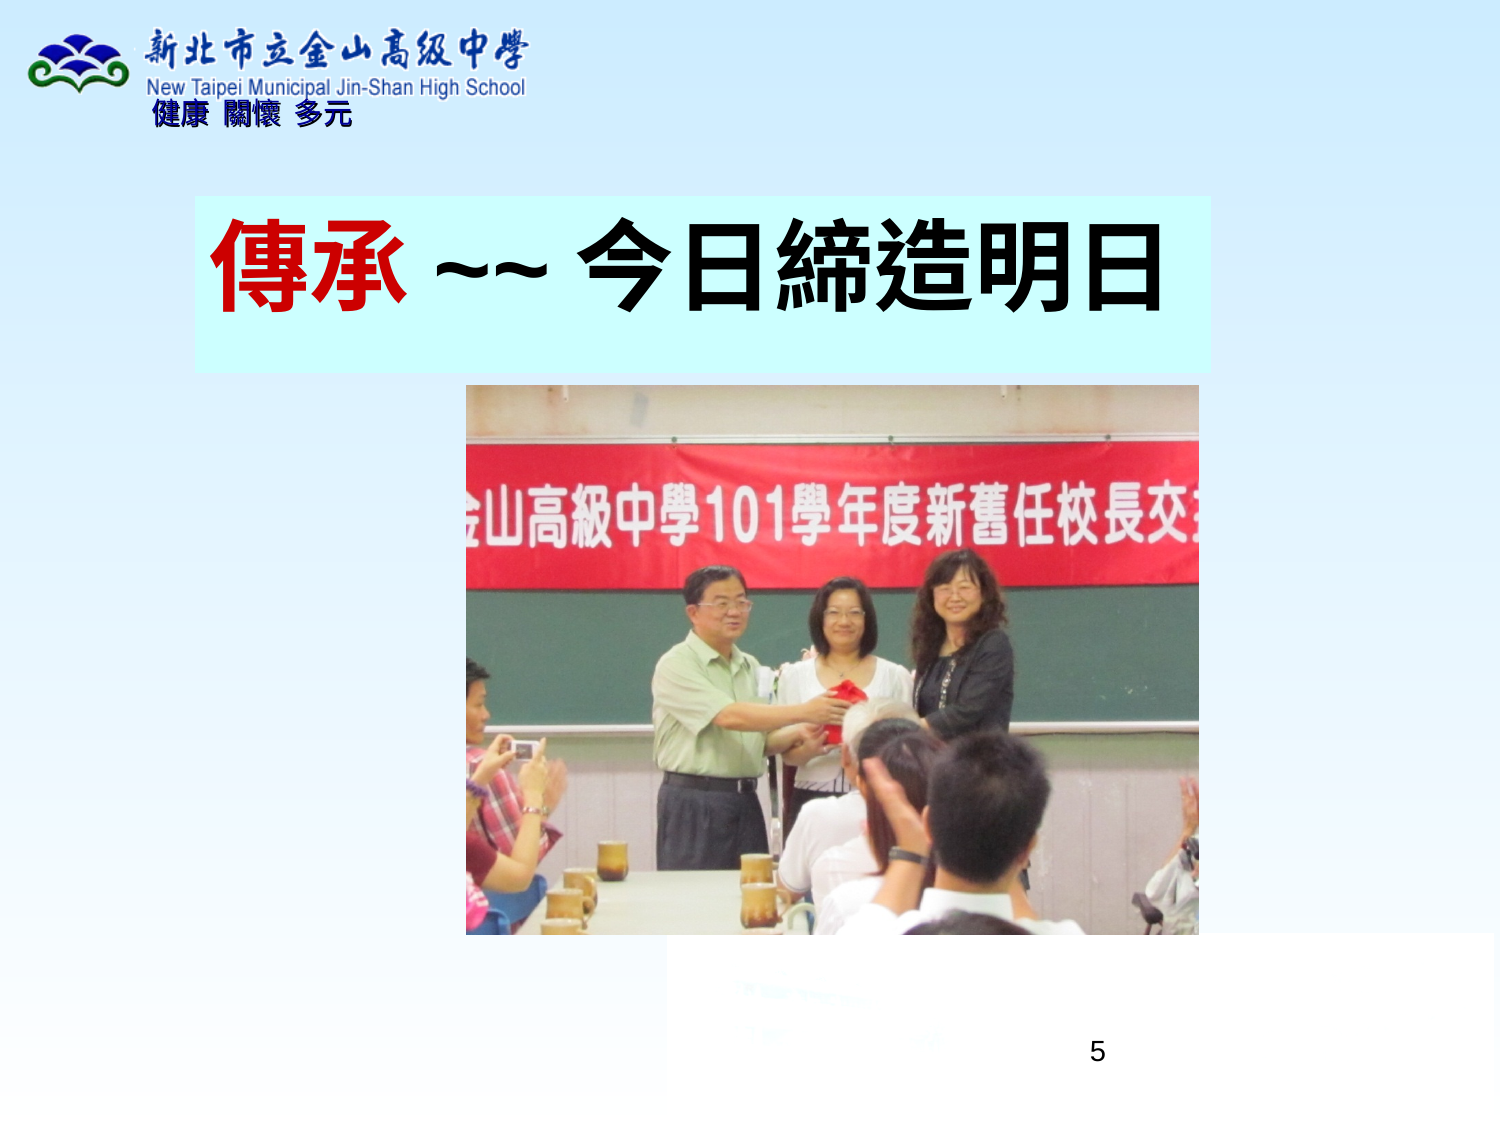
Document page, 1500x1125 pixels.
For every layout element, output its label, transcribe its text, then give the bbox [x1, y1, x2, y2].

text_box [1074, 1024, 1426, 1103]
picture [466, 385, 1199, 935]
text_box 傳承~~今日締造明日 [195, 196, 1211, 373]
